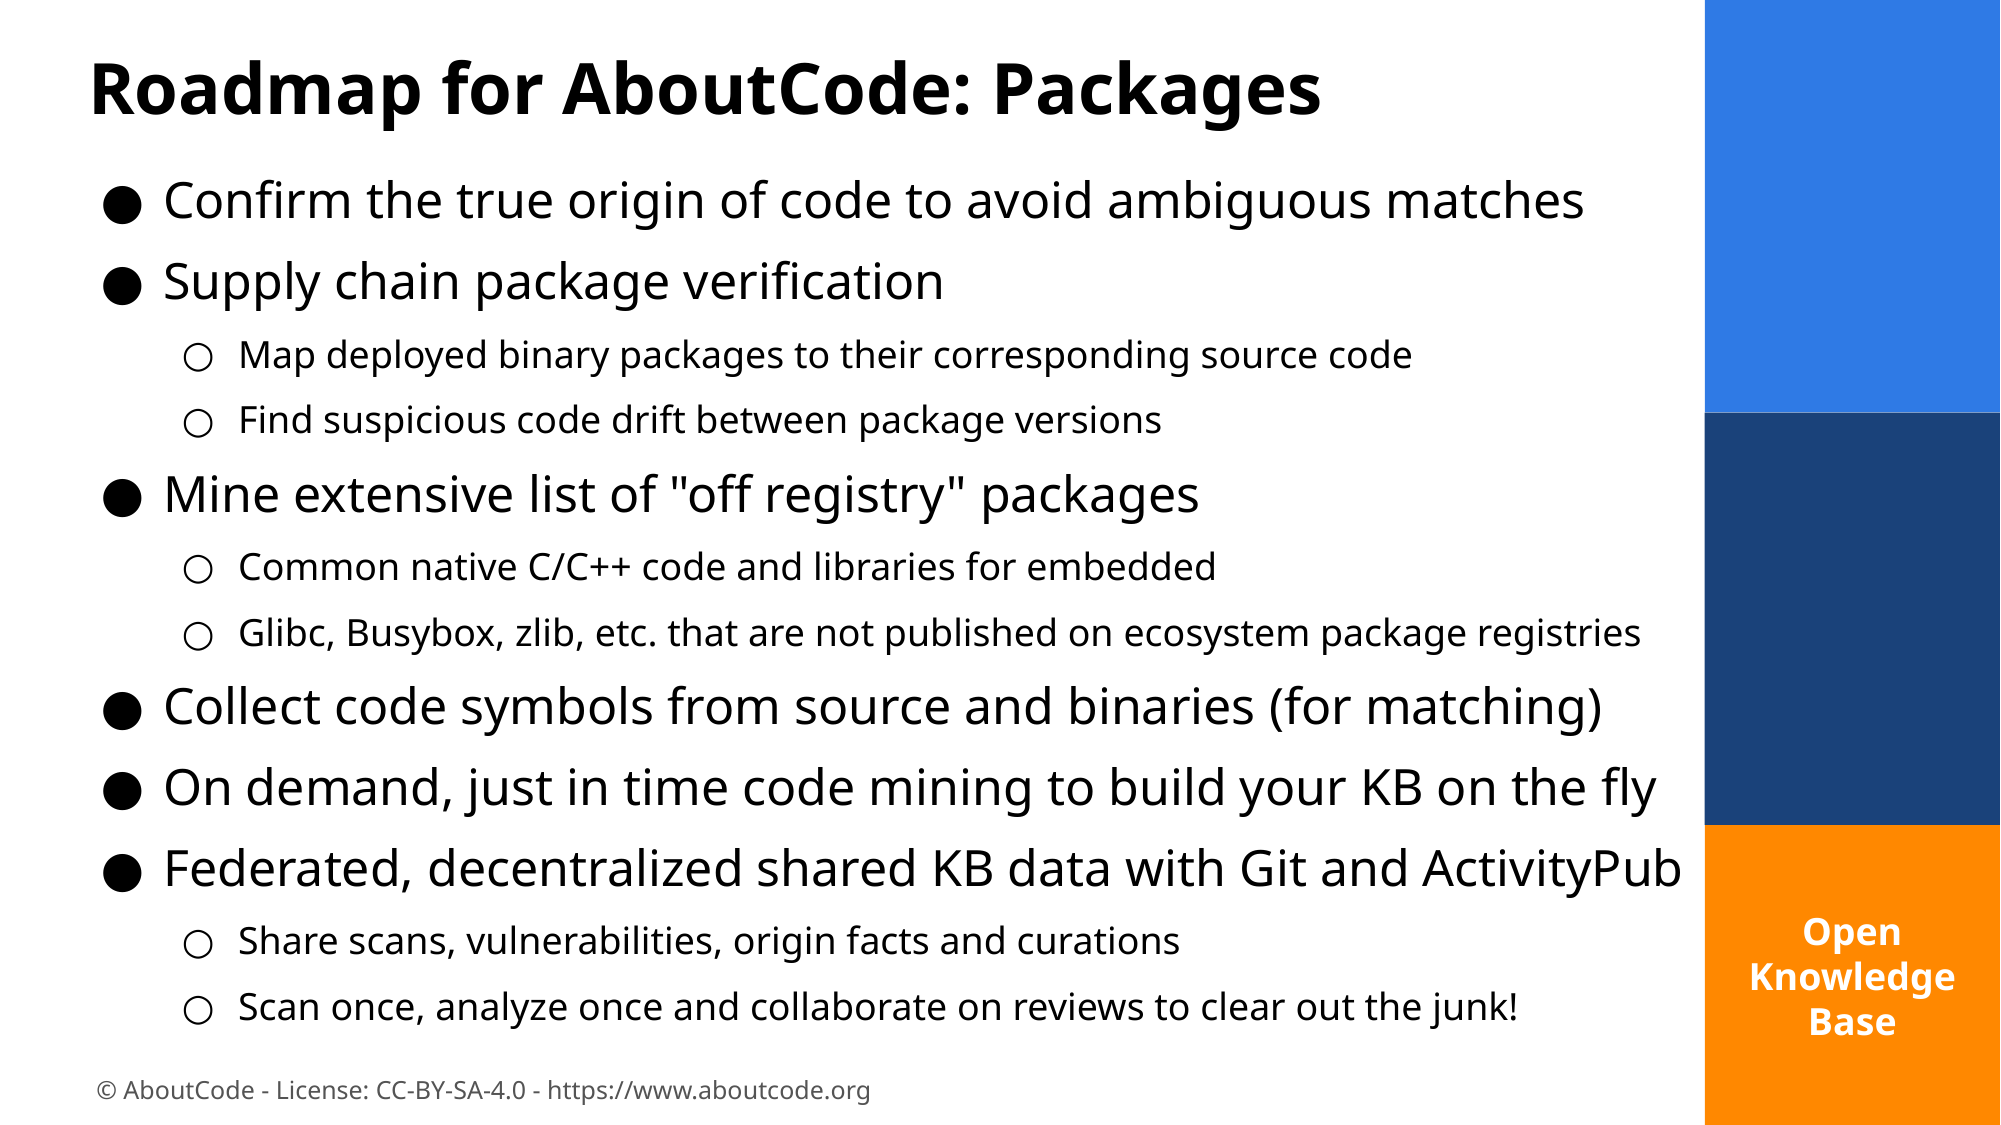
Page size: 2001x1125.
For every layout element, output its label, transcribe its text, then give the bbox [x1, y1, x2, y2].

title Roadmap for AboutCode: Packages [68, 23, 1704, 149]
list Confirm the true origin of code to avoid ambiguous matches Supply chain package verification Map deployed binary packages to their corresponding source code Find suspicious code drift between package versions Mine extensive list of "off registry" packages Common native C/C++ code and libraries for embedded Glibc, Busybox, zlib, etc. that are not published on ecosystem package registries Collect code symbols from source and binaries (for matching) On demand, just in time code mining to build your KB on the fly Federated, decentralized shared KB data with Git and ActivityPub Share scans, vulnerabilities, origin facts and curations Scan once, analyze once and collaborate on reviews to clear out the junk! [68, 149, 1704, 1045]
text_box [1704, 0, 2000, 825]
text_box Open Knowledge Base [1704, 825, 2000, 1125]
